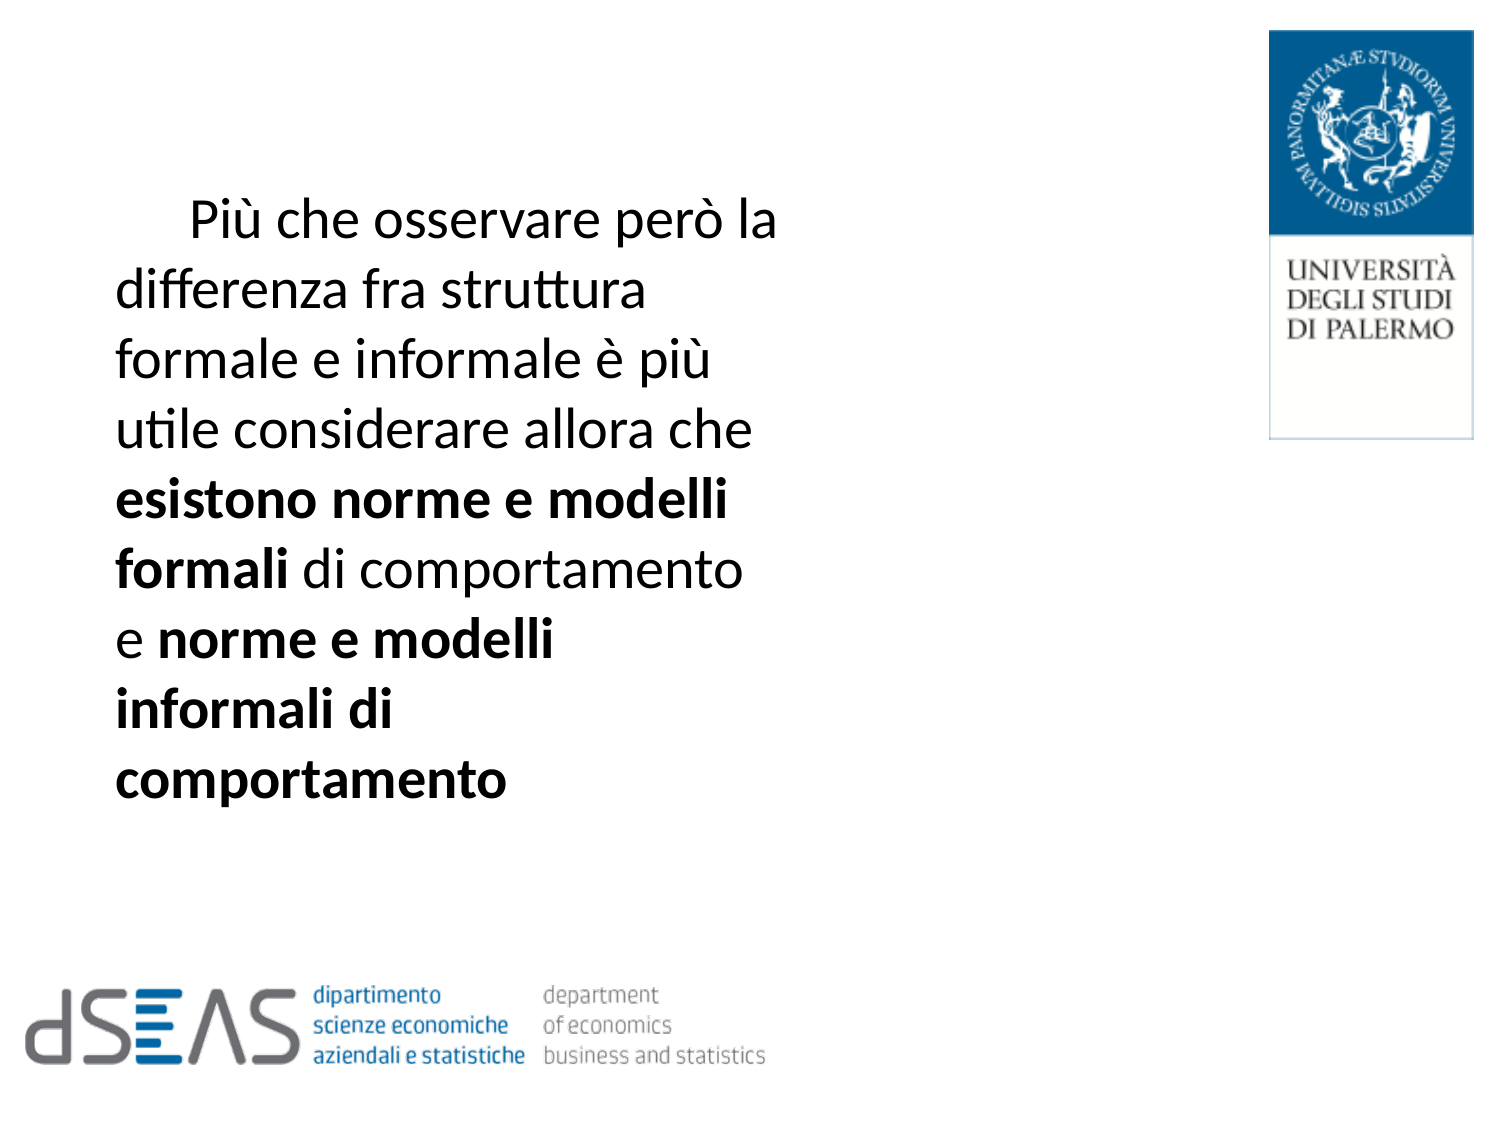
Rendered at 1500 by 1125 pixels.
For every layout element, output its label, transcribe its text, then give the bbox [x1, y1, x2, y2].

picture [1269, 30, 1474, 440]
picture [3, 892, 795, 1125]
text_box Più che osservare però la differenza fra struttura formale e informale è più utile considerare allora che esistono norme e modelli formali di comportamento e norme e modelli informali di comportamento [44, 172, 795, 818]
